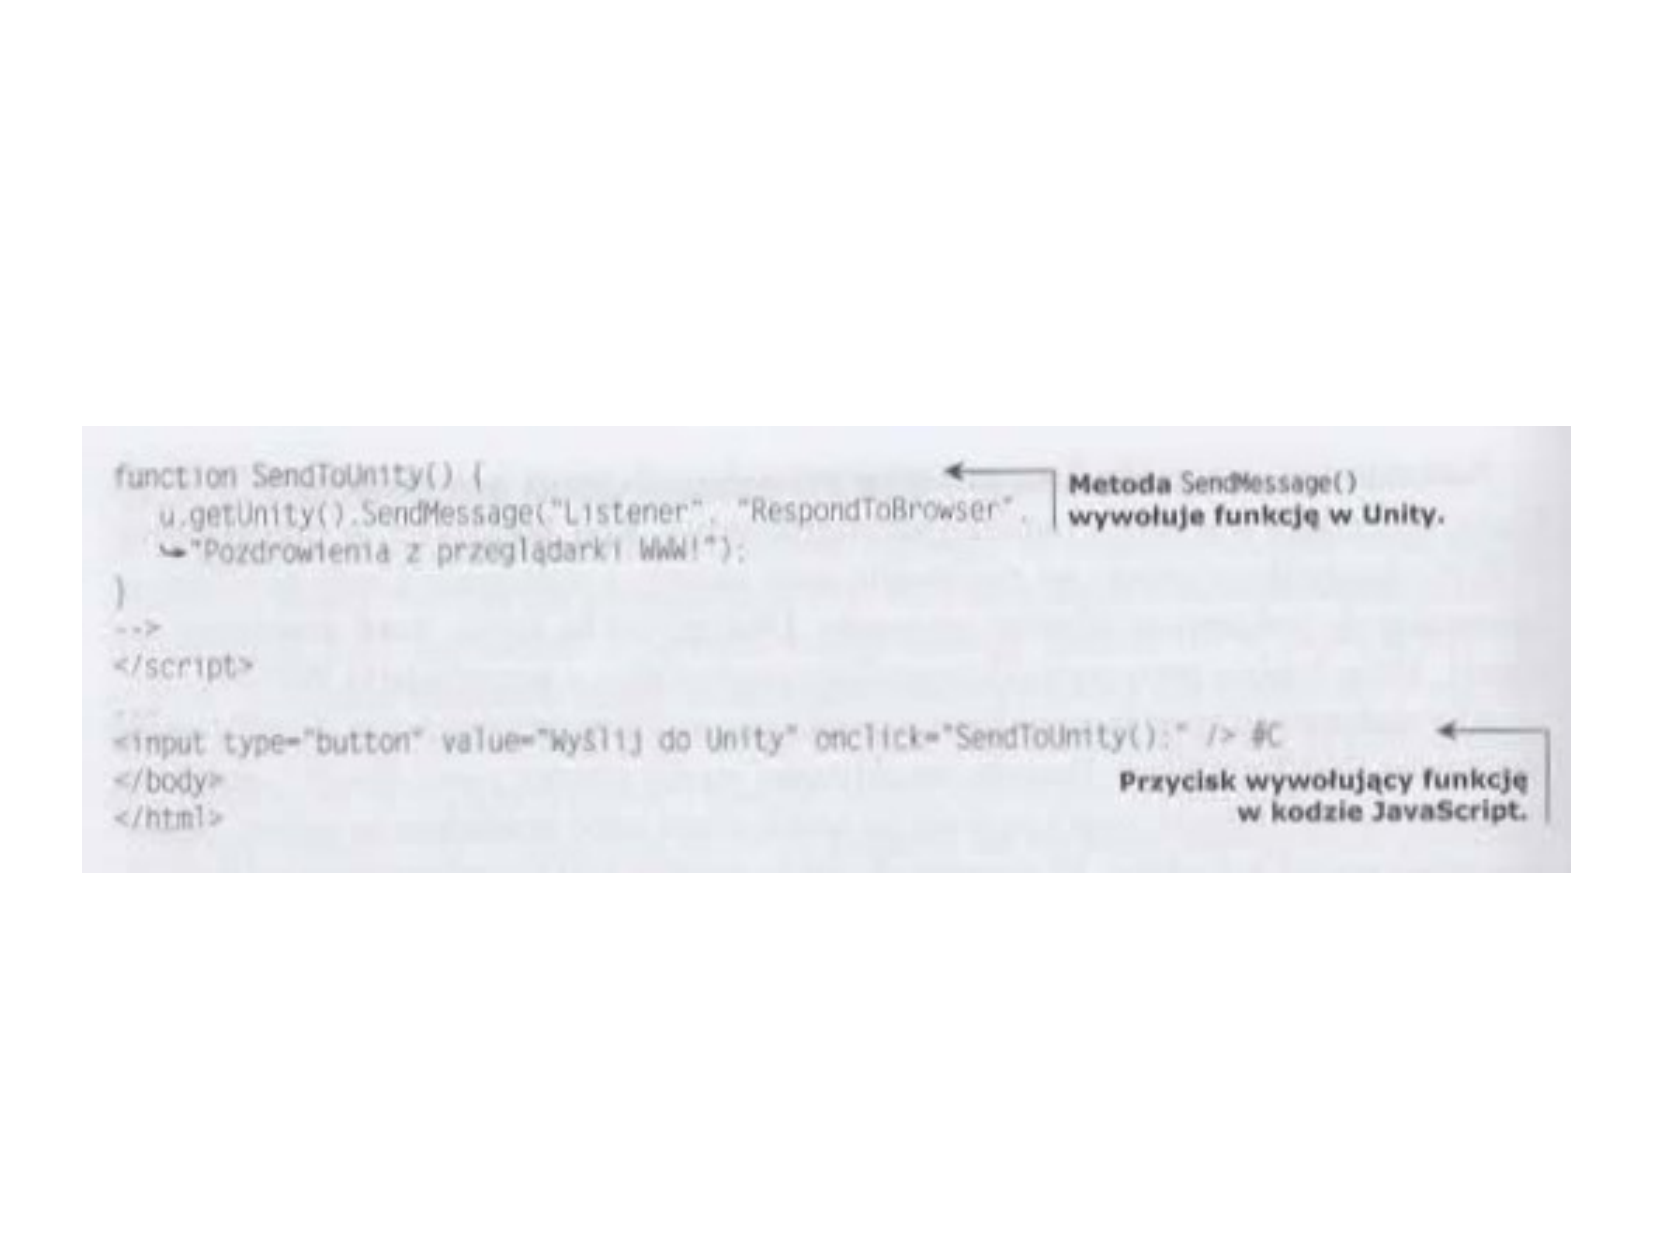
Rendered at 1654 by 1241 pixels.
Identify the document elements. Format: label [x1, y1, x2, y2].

picture [82, 426, 1571, 874]
